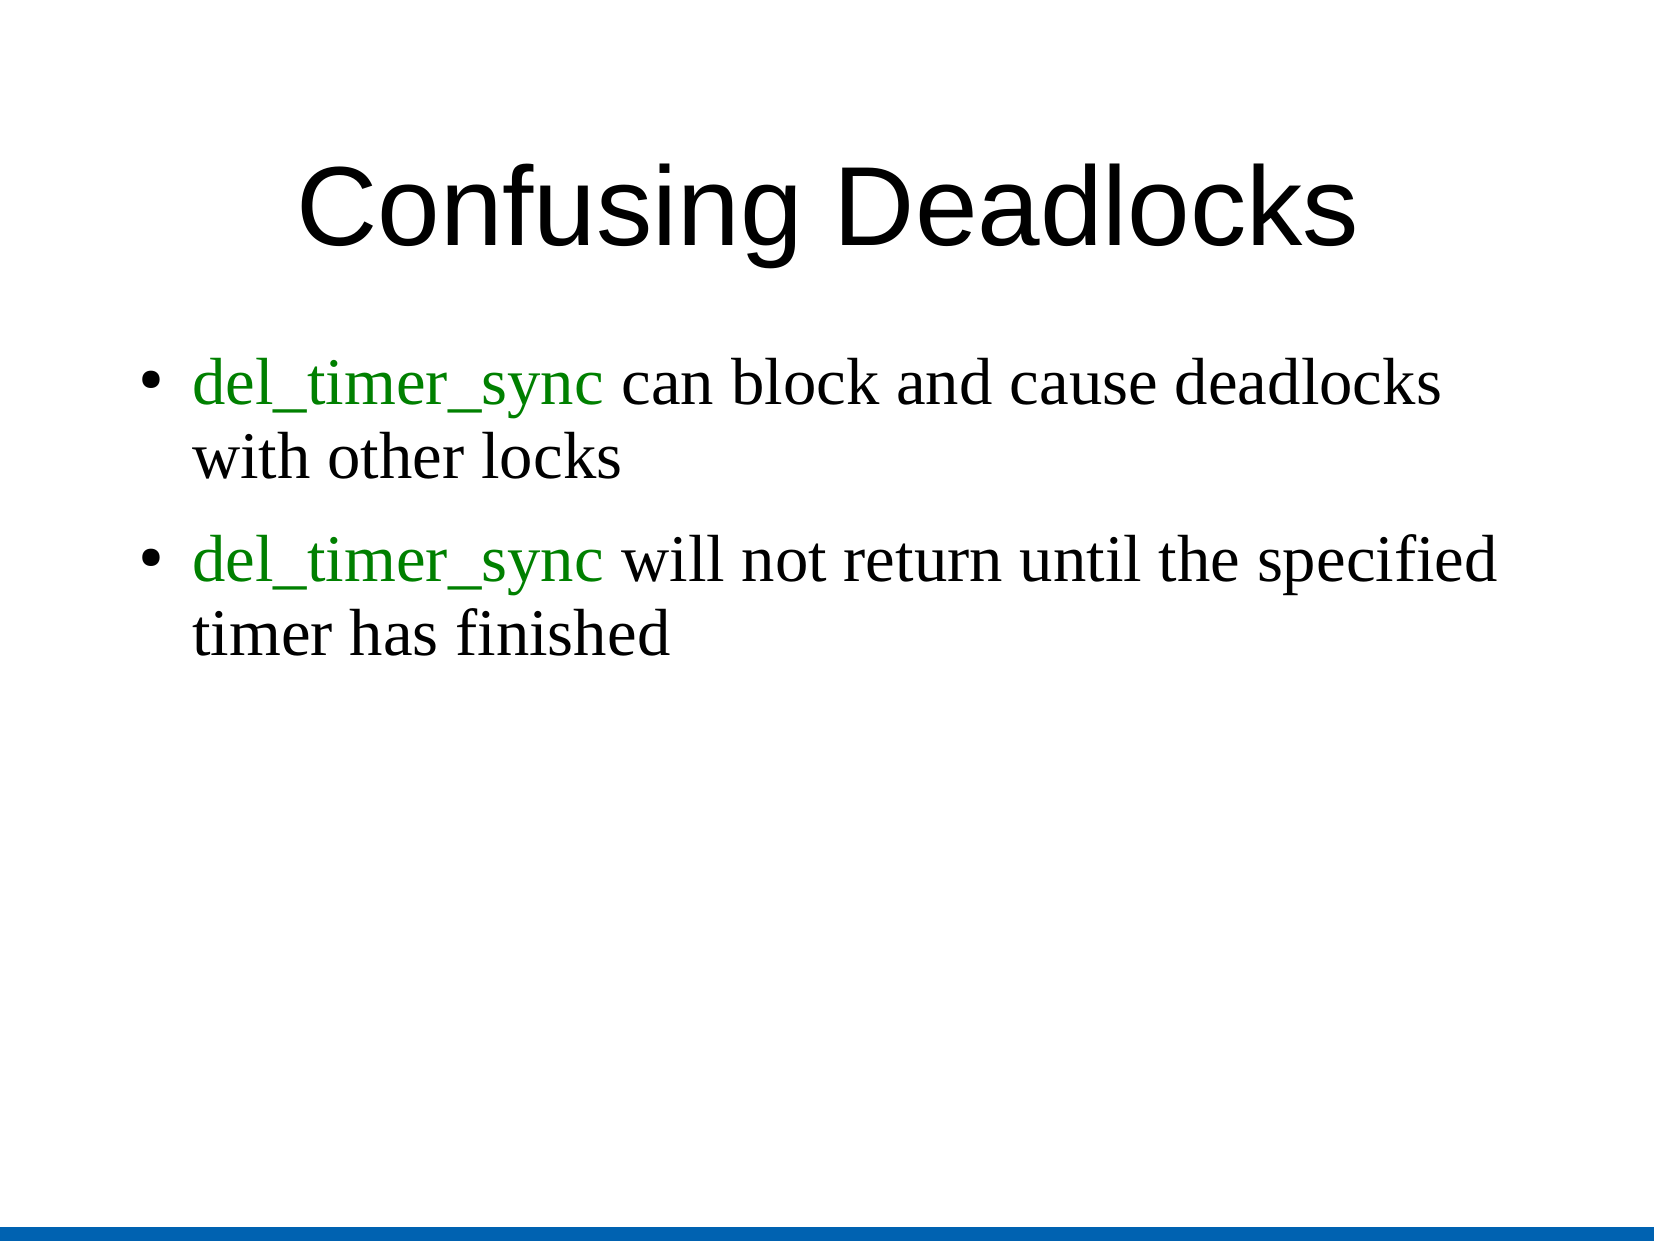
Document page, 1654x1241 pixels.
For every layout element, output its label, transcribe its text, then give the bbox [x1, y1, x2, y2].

list del_timer_sync can block and cause deadlocks with other locks del_timer_sync will not return until the specified timer has finished [121, 344, 1534, 1112]
title Confusing Deadlocks [121, 110, 1534, 303]
